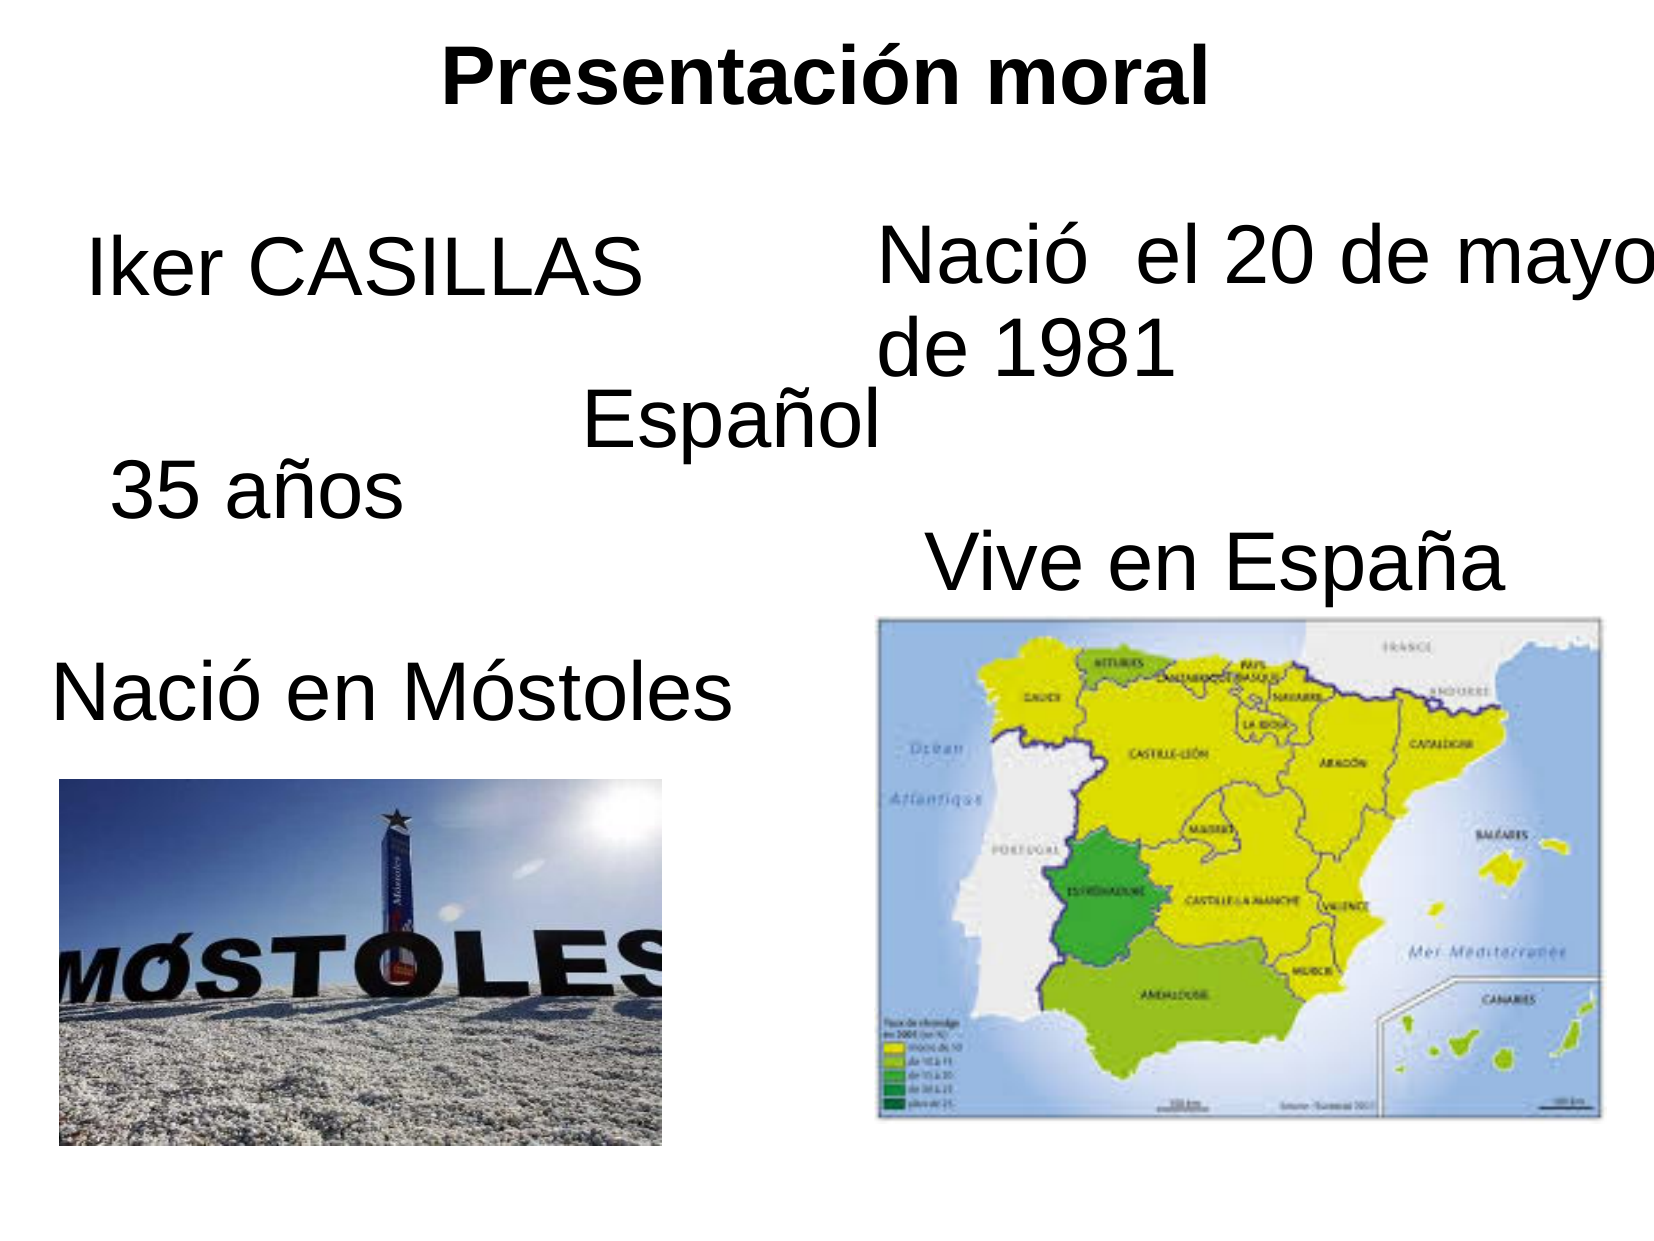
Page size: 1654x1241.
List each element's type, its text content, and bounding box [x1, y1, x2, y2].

text_box Español [566, 364, 1004, 473]
text_box Iker CASILLAS [70, 212, 756, 321]
picture [874, 615, 1607, 1124]
text_box Vive en España [909, 507, 1654, 616]
text_box Presentación moral [425, 22, 1276, 223]
text_box Nació el 20 de mayo de 1981 [862, 200, 1654, 402]
picture [59, 779, 662, 1146]
text_box 35 años [94, 435, 449, 544]
text_box Nació en Móstoles [35, 637, 756, 746]
